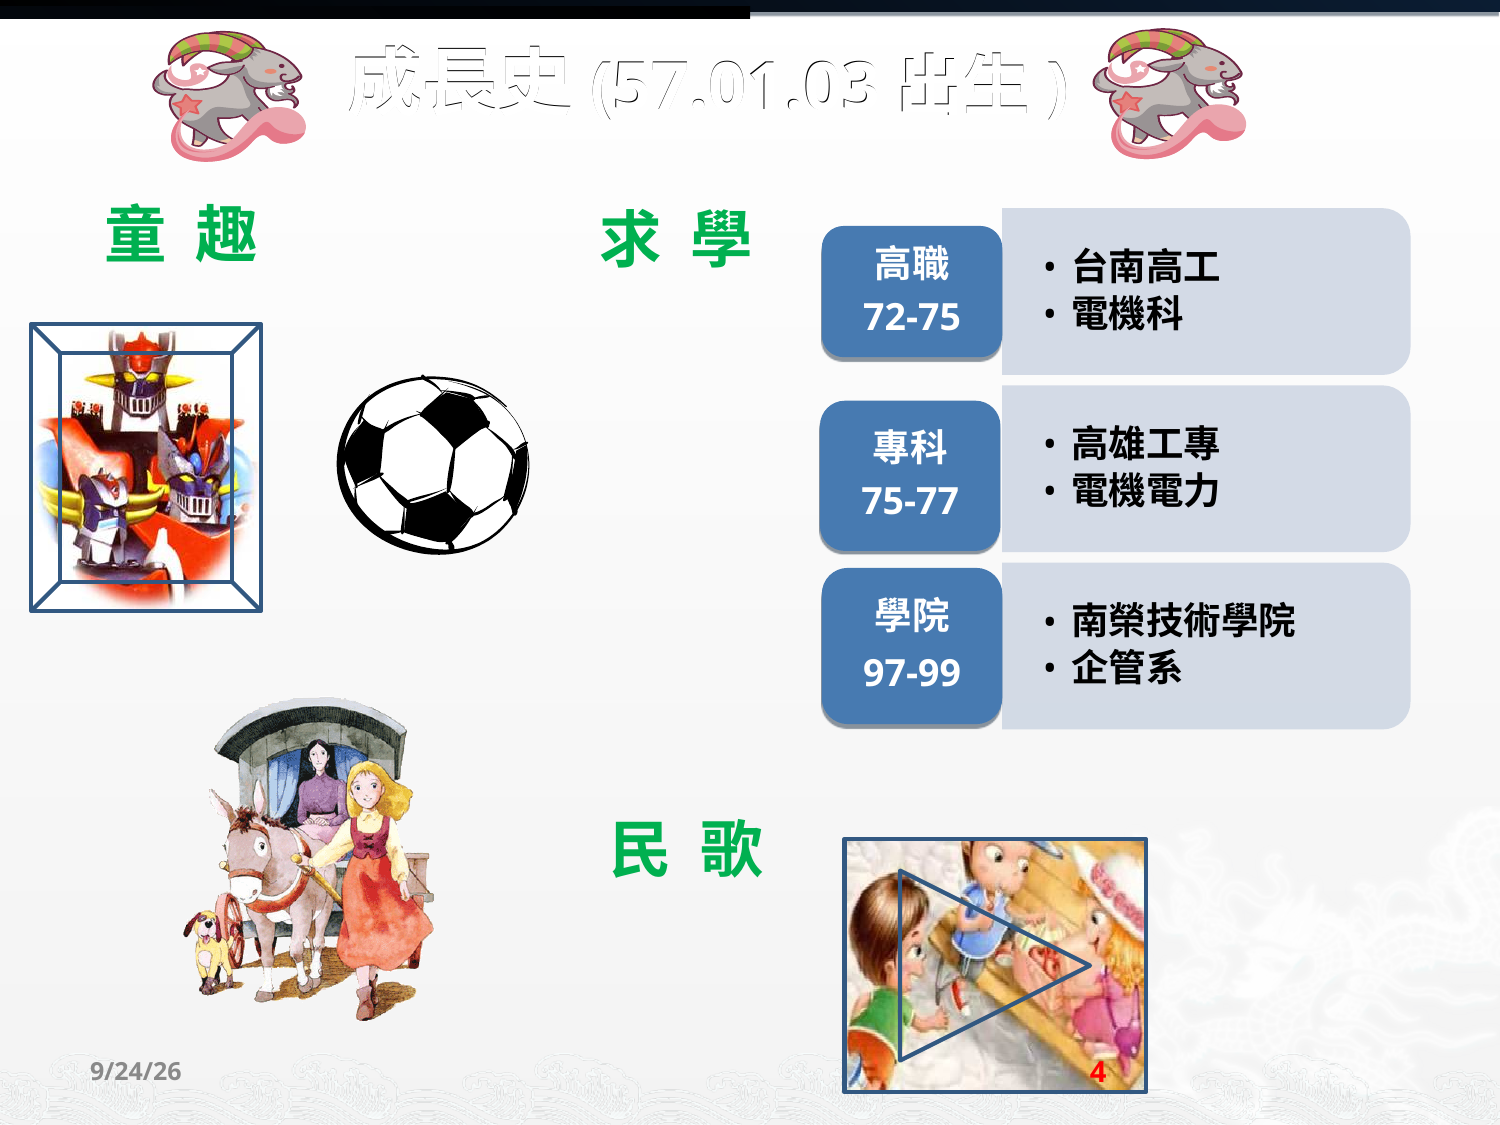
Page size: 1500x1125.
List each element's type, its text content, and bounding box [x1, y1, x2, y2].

picture [1092, 28, 1247, 160]
list 童 趣 [89, 172, 467, 278]
text_box 4 [1074, 1042, 1426, 1103]
title 成長史(57.01.03出生) [17, 0, 1400, 161]
text_box 南榮技術學院 企管系 [1002, 562, 1411, 730]
picture [173, 688, 439, 1026]
picture [336, 374, 532, 561]
text_box 2012/11/15 [75, 1042, 426, 1103]
text_box 學院 97-99 [821, 567, 1003, 725]
text_box 民 歌 [574, 787, 799, 893]
picture [152, 30, 306, 162]
text_box 高雄工專 電機電力 [1002, 385, 1411, 553]
text_box 高職 72-75 [821, 225, 1003, 358]
text_box [794, 810, 1146, 1093]
text_box 台南高工 電機科 [1002, 208, 1411, 375]
text_box [31, 324, 261, 611]
list 求 學 [584, 177, 786, 283]
text_box 專科 75-77 [819, 400, 1001, 551]
